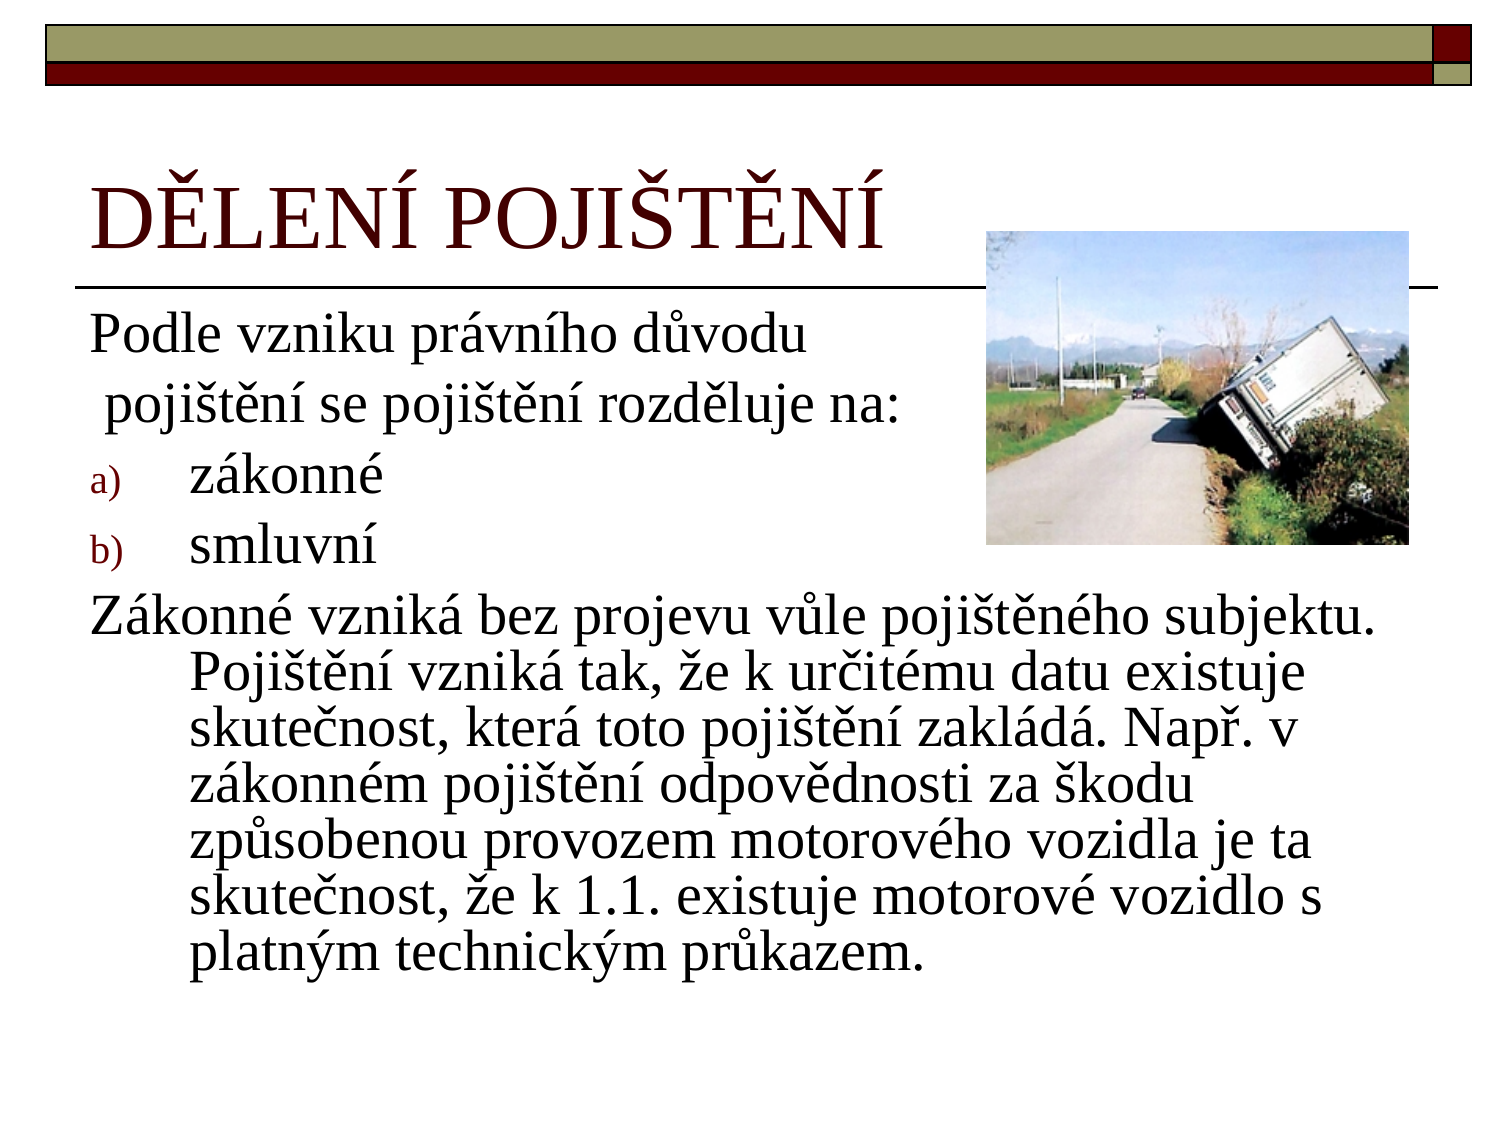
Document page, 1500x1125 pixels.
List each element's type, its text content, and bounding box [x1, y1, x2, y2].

title DĚLENÍ POJIŠTĚNÍ [75, 87, 1426, 275]
list Podle vzniku právního důvodu pojištění se pojištění rozděluje na: zákonné smluvní Zákonné vzniká bez projevu vůle pojištěného subjektu. Pojištění vzniká tak, že k určitému datu existuje skutečnost, která toto pojištění zakládá. Např. v zákonném pojištění odpovědnosti za škodu způsobenou provozem motorového vozidla je ta skutečnost, že k 1.1. existuje motorové vozidlo s platným technickým průkazem. [75, 299, 1426, 1006]
picture [986, 231, 1409, 545]
